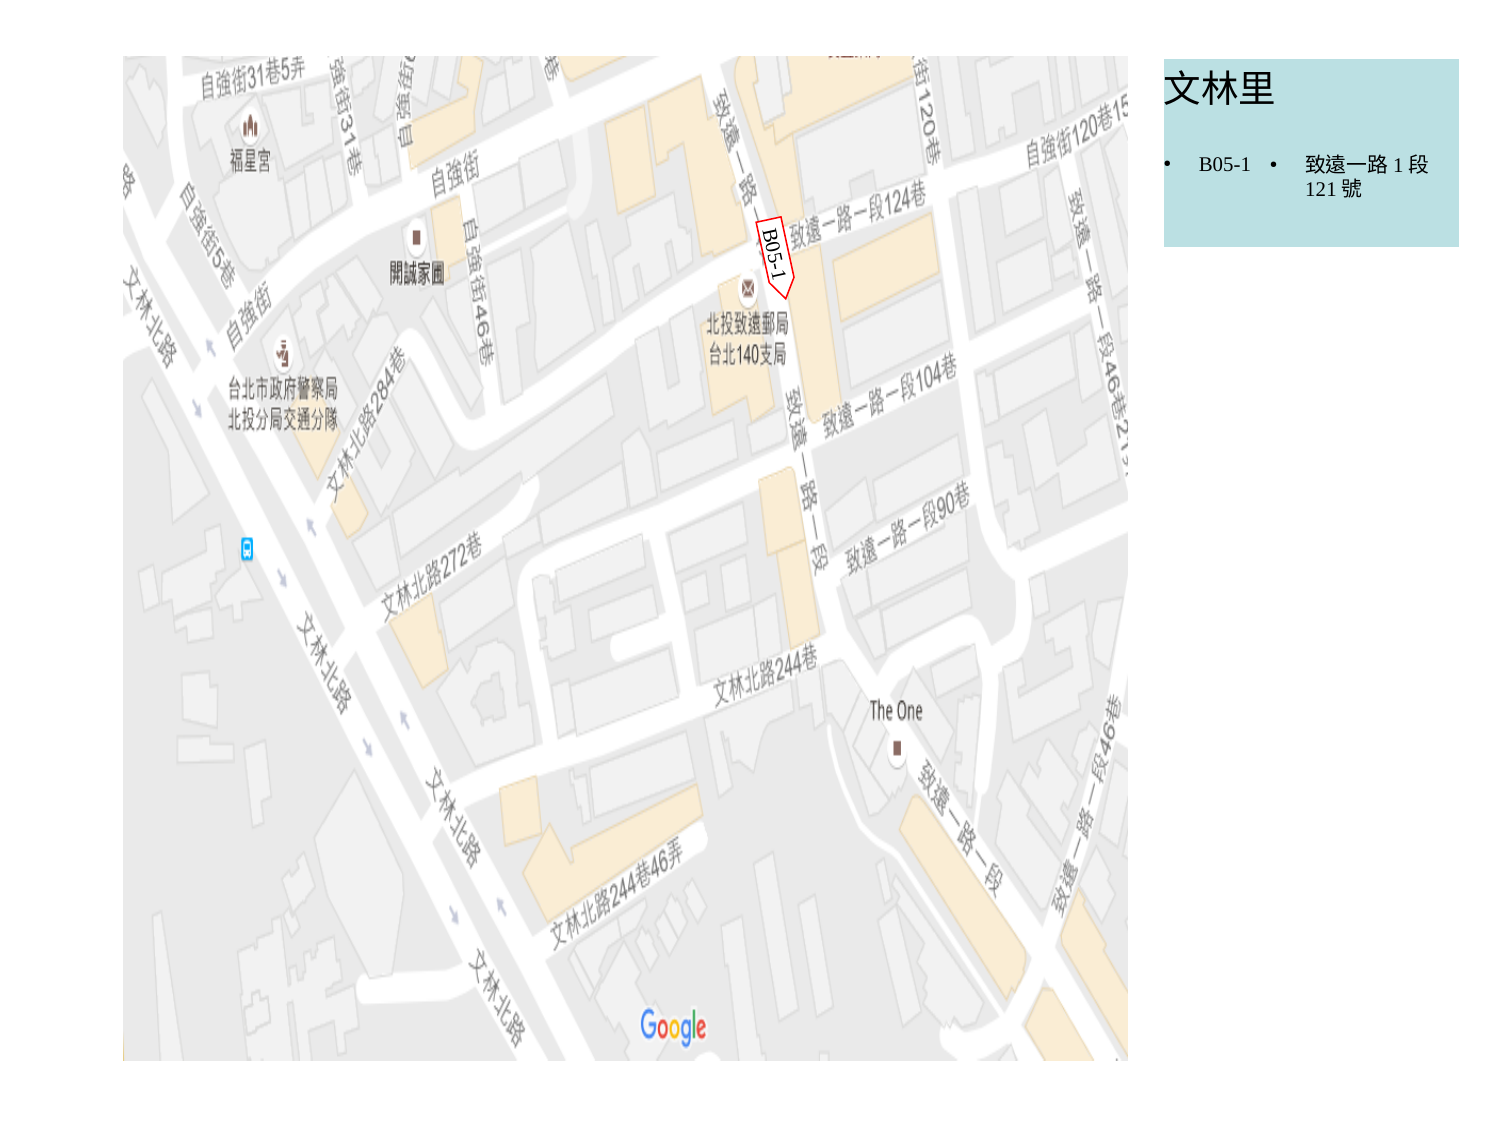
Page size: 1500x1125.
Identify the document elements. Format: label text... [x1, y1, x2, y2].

text_box B05-1 [756, 216, 794, 299]
table_cell B05-1 [1164, 153, 1270, 247]
table_cell 致遠一路1段121號 [1270, 153, 1459, 247]
picture [123, 56, 1128, 1061]
table_header 文林里 [1164, 59, 1459, 153]
